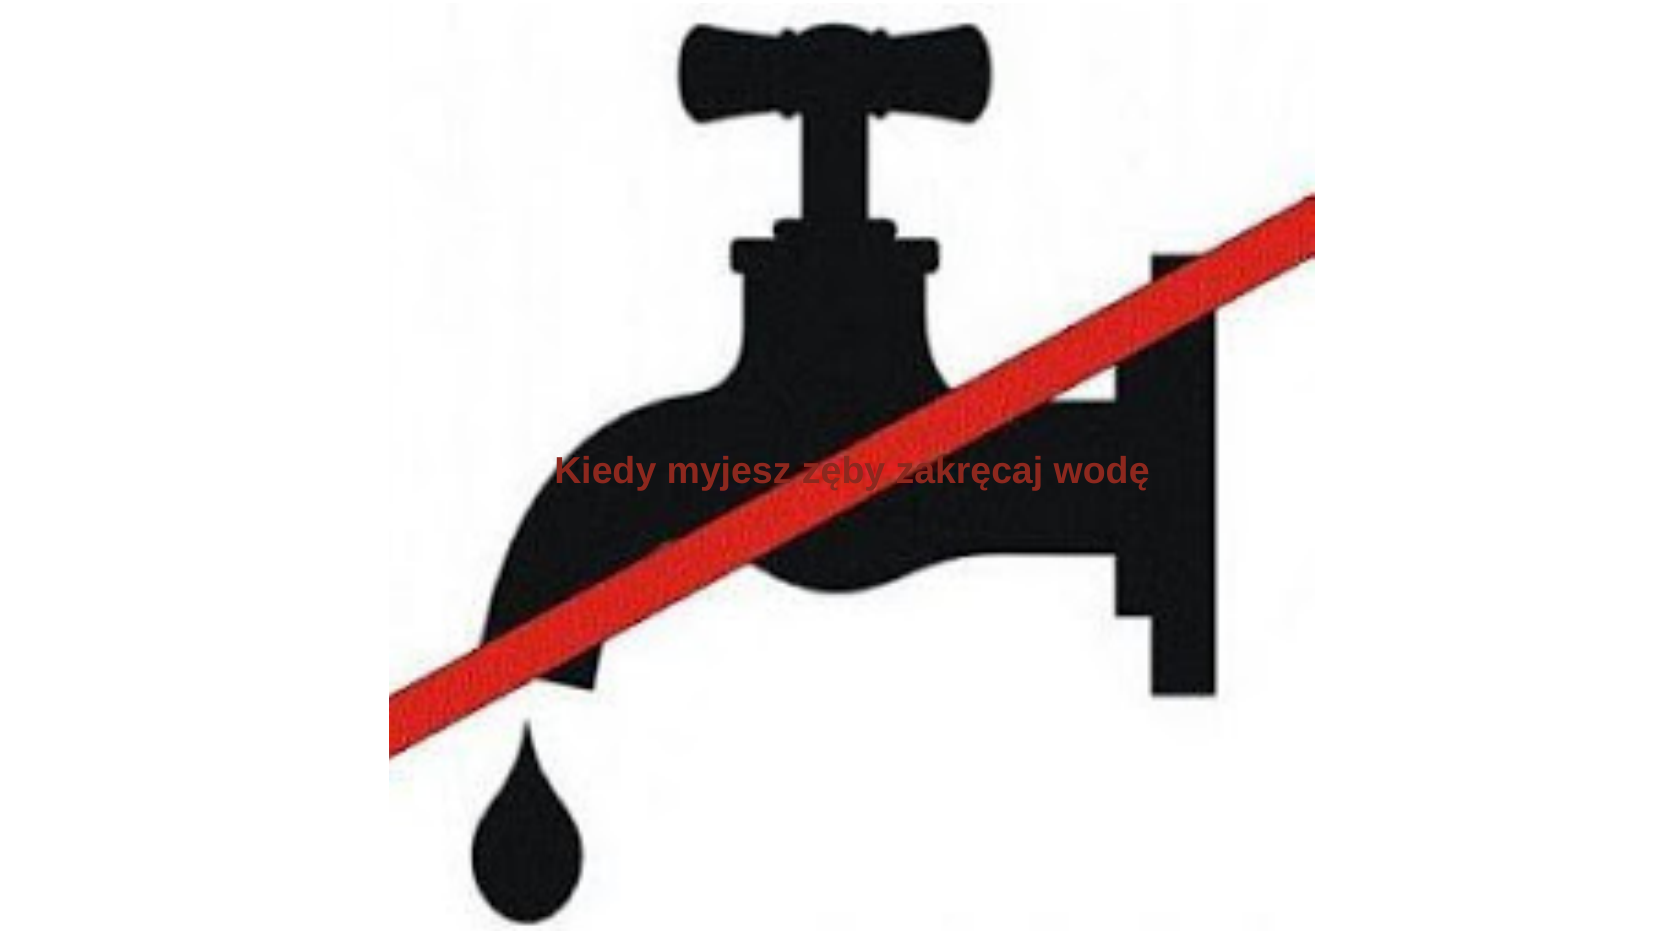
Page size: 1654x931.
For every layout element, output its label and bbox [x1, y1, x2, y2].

picture [389, 3, 1315, 931]
